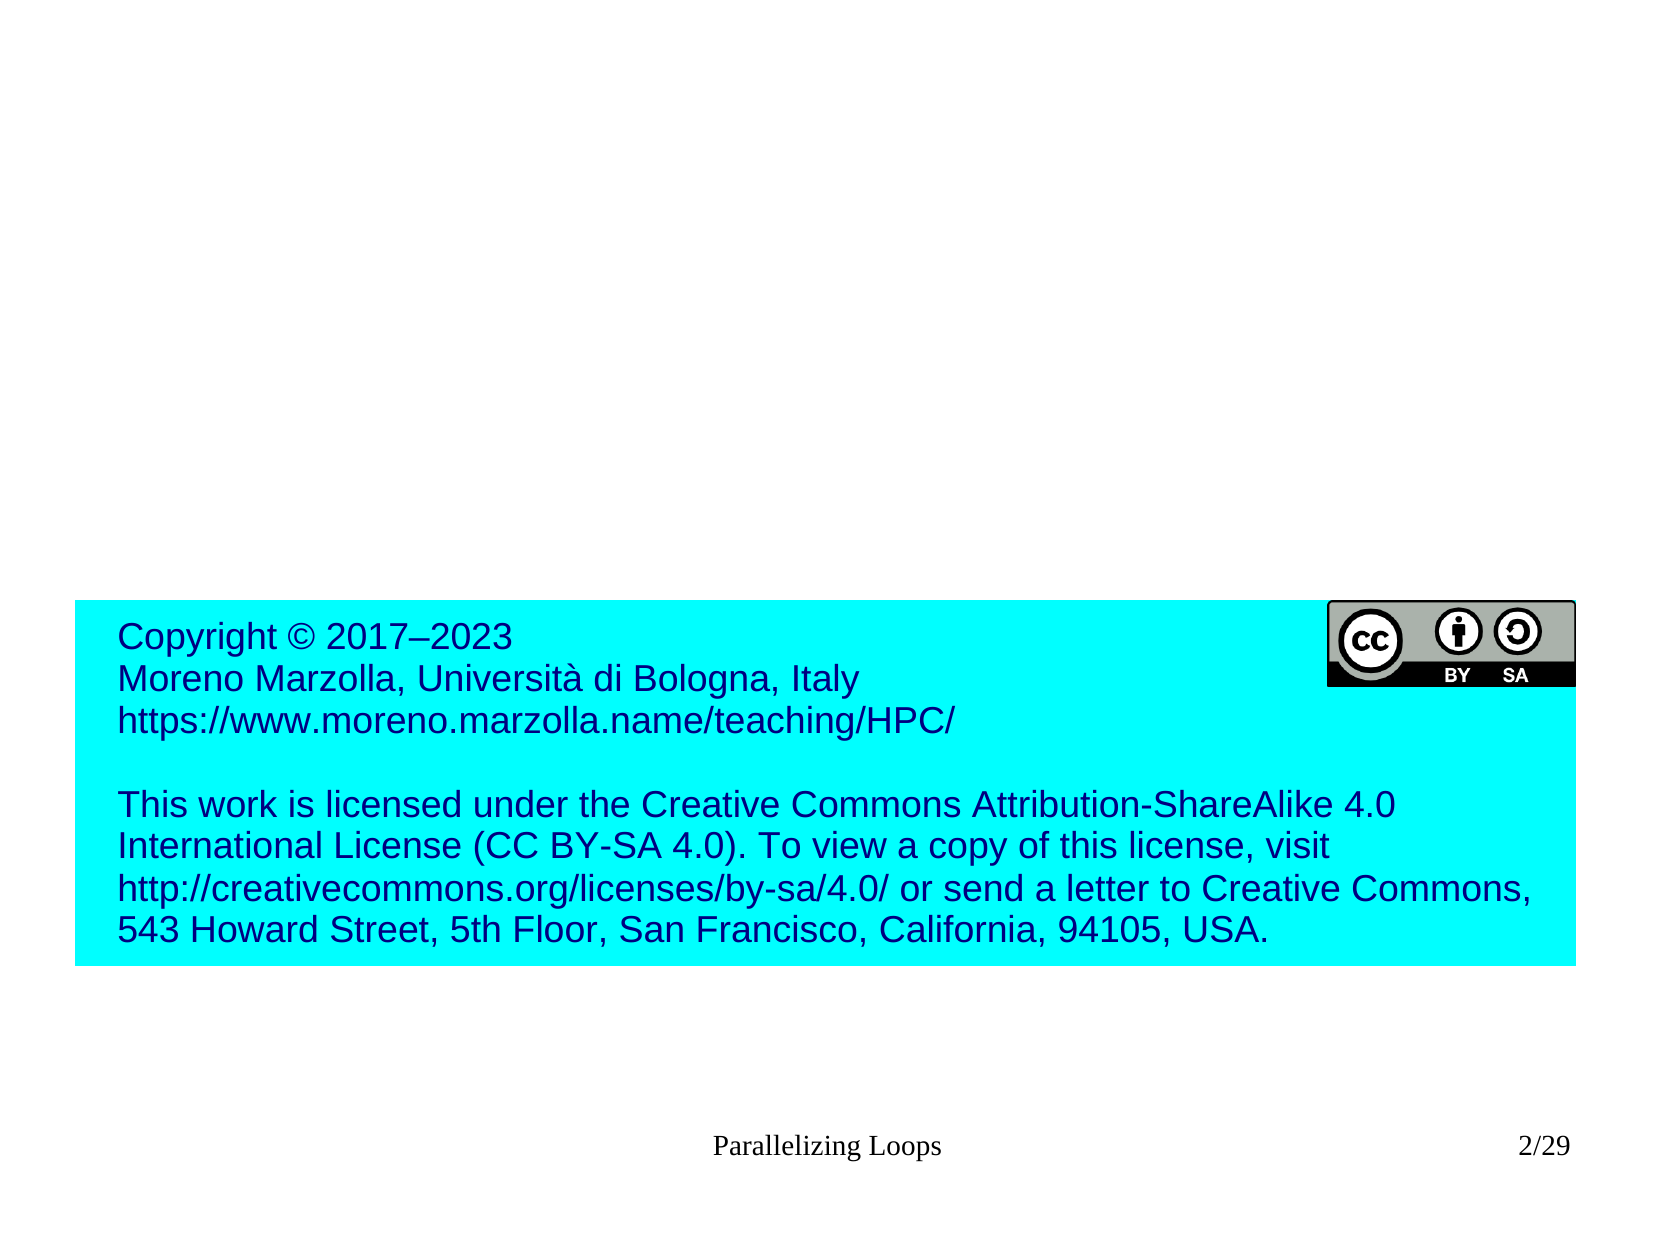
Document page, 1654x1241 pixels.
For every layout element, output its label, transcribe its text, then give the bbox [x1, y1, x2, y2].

text_box Copyright © 2017–2023 Moreno Marzolla, Università di Bologna, Italy https://www.moreno.marzolla.name/teaching/HPC/ This work is licensed under the Creative Commons Attribution-ShareAlike 4.0 International License (CC BY-SA 4.0). To view a copy of this license, visit http://creativecommons.org/licenses/by-sa/4.0/ or send a letter to Creative Commons, 543 Howard Street, 5th Floor, San Francisco, California, 94105, USA. [75, 600, 1576, 966]
picture [1327, 600, 1576, 687]
